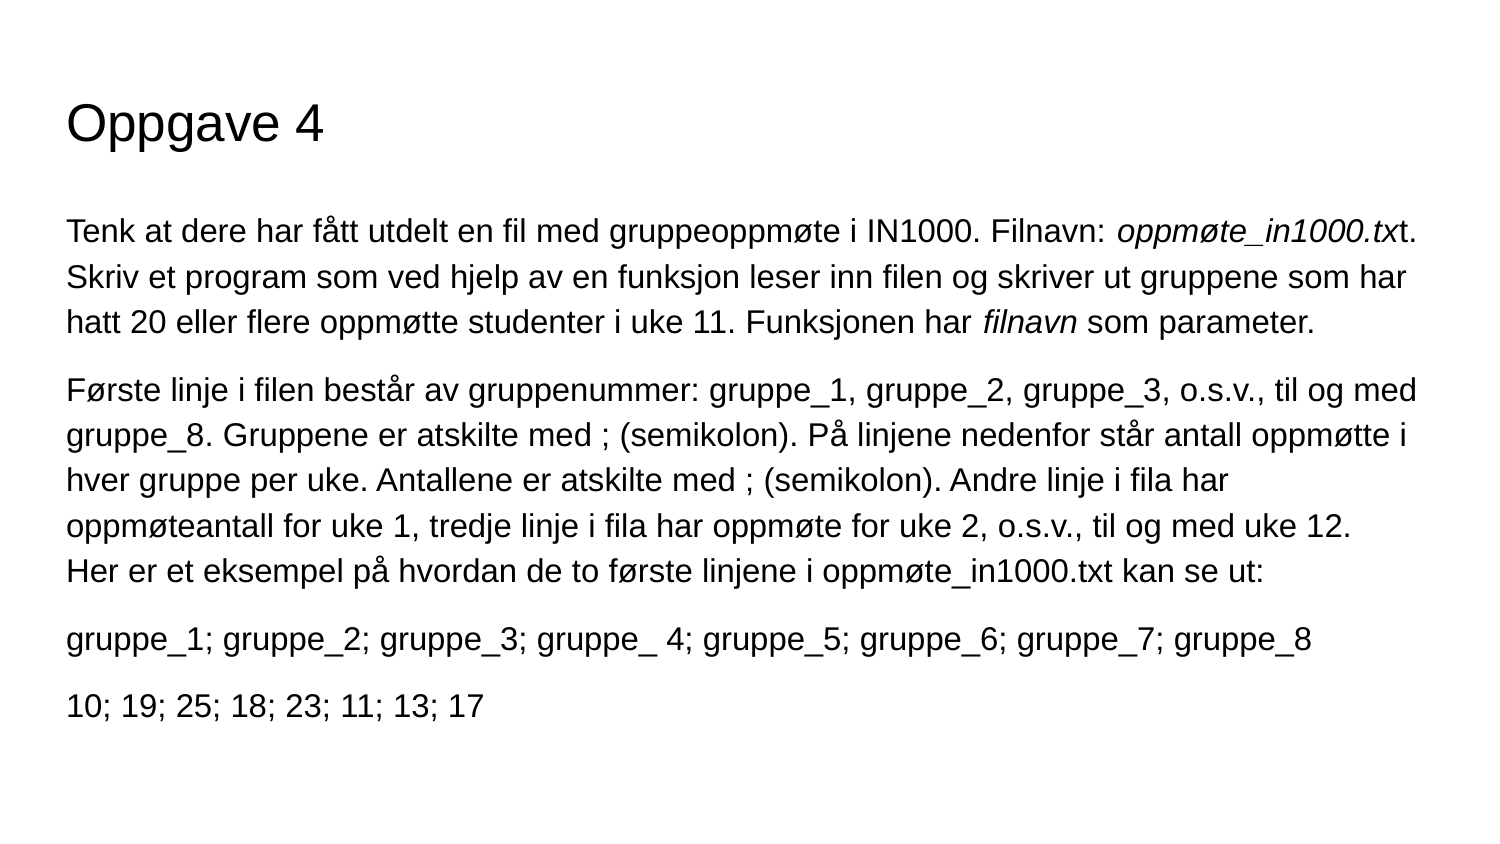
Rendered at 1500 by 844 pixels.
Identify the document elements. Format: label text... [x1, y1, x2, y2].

list Tenk at dere har fått utdelt en fil med gruppeoppmøte i IN1000. Filnavn: oppmøte_in1000.txt. Skriv et program som ved hjelp av en funksjon leser inn filen og skriver ut gruppene som har hatt 20 eller flere oppmøtte studenter i uke 11. Funksjonen har filnavn som parameter. Første linje i filen består av gruppenummer: gruppe_1, gruppe_2, gruppe_3, o.s.v., til og med gruppe_8. Gruppene er atskilte med ; (semikolon). På linjene nedenfor står antall oppmøtte i hver gruppe per uke. Antallene er atskilte med ; (semikolon). Andre linje i fila har oppmøteantall for uke 1, tredje linje i fila har oppmøte for uke 2, o.s.v., til og med uke 12. Her er et eksempel på hvordan de to første linjene i oppmøte_in1000.txt kan se ut: gruppe_1; gruppe_2; gruppe_3; gruppe_ 4; gruppe_5; gruppe_6; gruppe_7; gruppe_8 10; 19; 25; 18; 23; 11; 13; 17 [51, 189, 1449, 750]
title Oppgave 4 [51, 72, 1449, 167]
